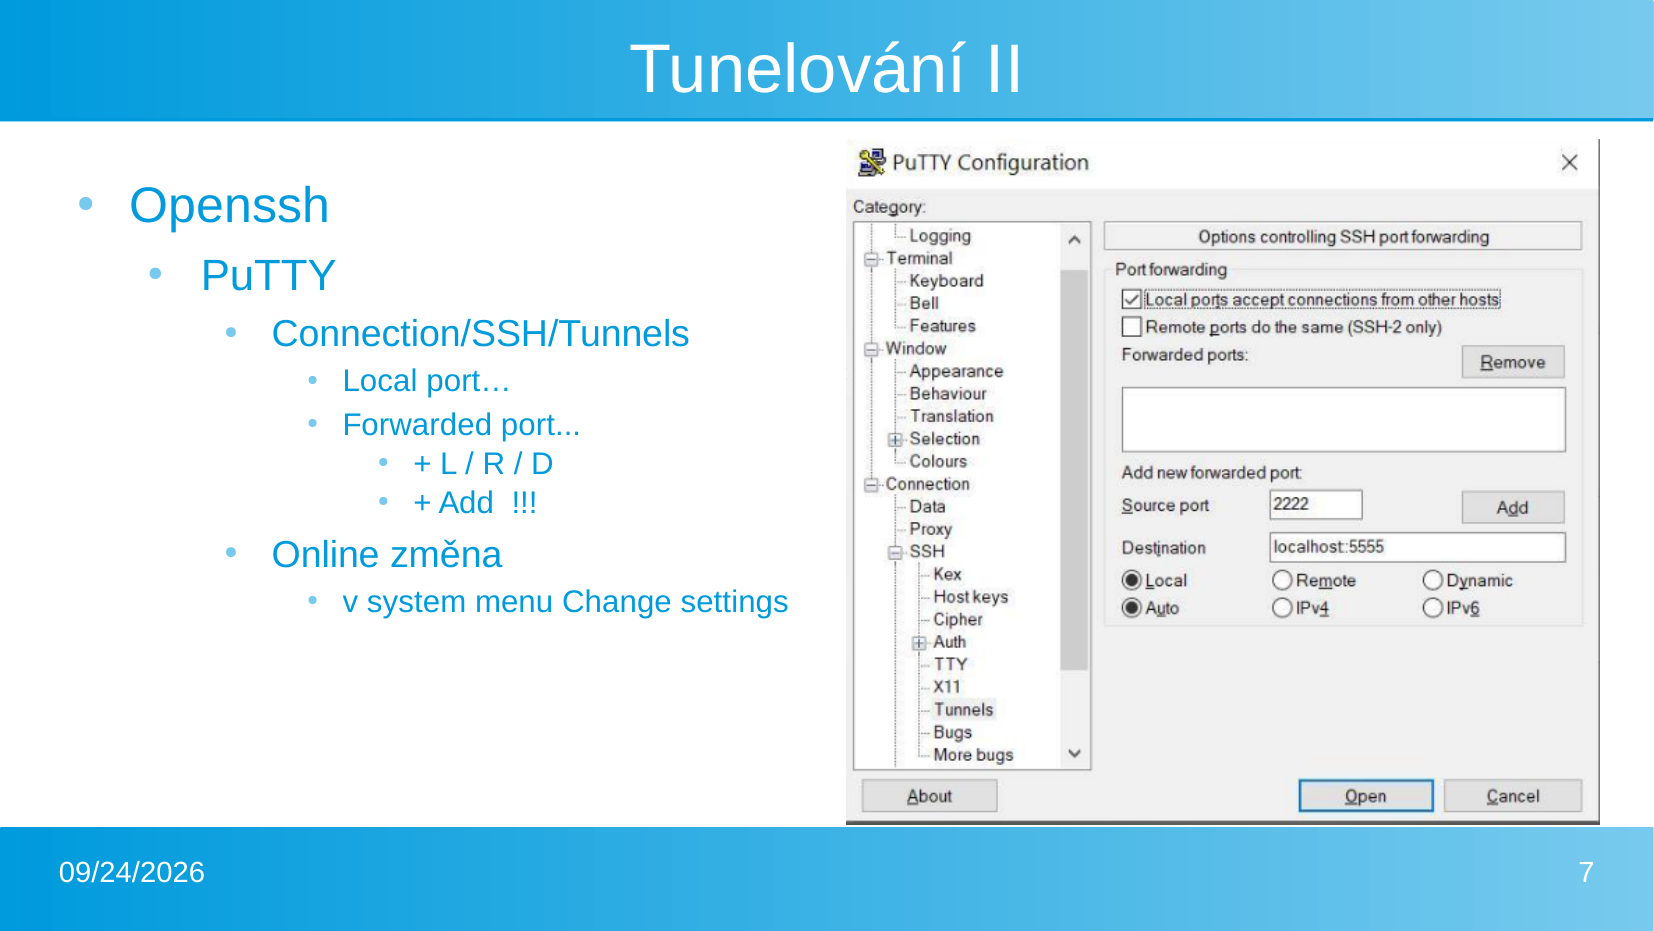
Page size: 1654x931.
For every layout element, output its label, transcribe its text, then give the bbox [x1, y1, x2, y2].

picture [846, 139, 1600, 826]
title Tunelování II [59, 29, 1595, 108]
list Openssh PuTTY Connection/SSH/Tunnels Local port… Forwarded port... + L / R / D + Add !!! Online změna v system menu Change settings [59, 177, 846, 768]
